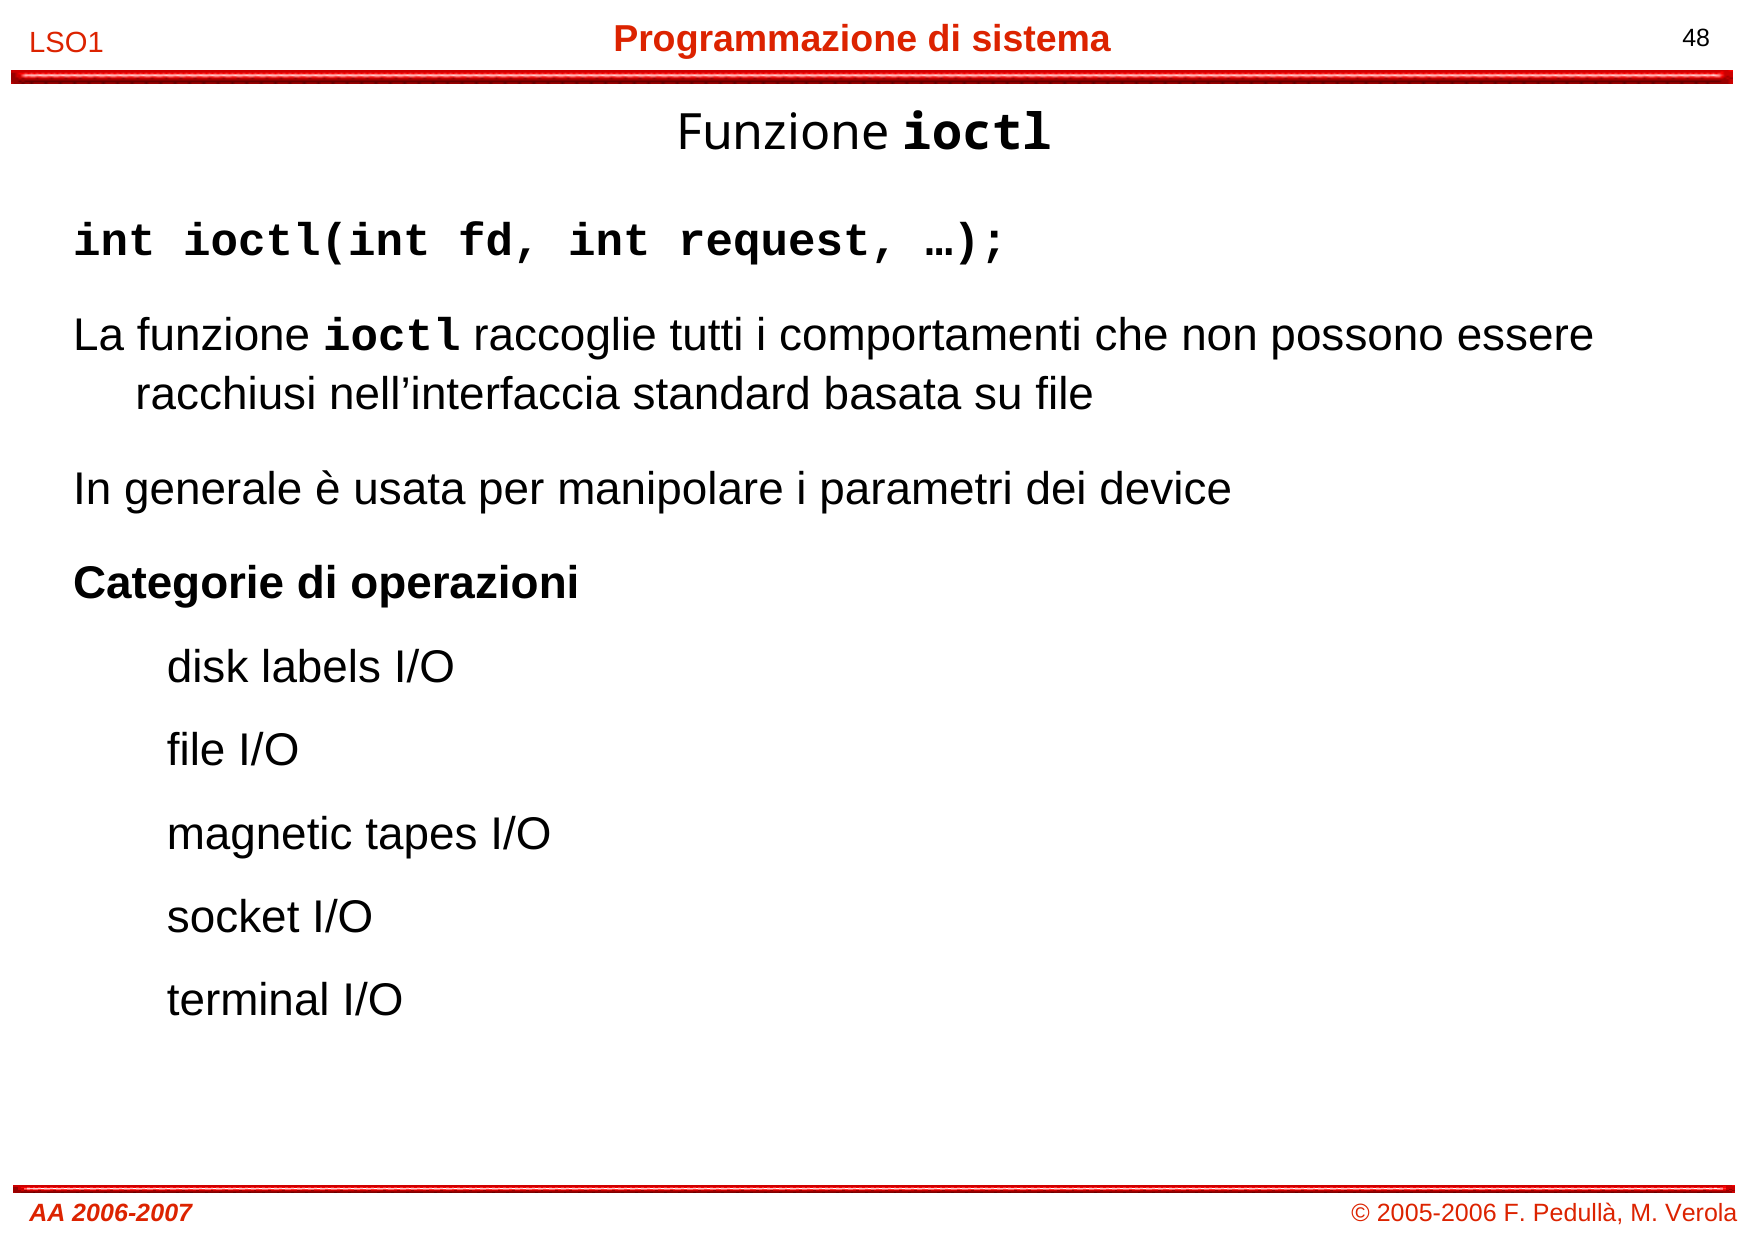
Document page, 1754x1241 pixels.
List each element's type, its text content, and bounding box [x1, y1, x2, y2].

title Funzione ioctl [644, 84, 1085, 180]
list int ioctl(int fd, int request, …); La funzione ioctl raccoglie tutti i comportamenti che non possono essere racchiusi nell’interfaccia standard basata su file In generale è usata per manipolare i parametri dei device Categorie di operazioni disk labels I/O file I/O magnetic tapes I/O socket I/O terminal I/O [58, 206, 1696, 1034]
picture [13, 1185, 1735, 1193]
picture [11, 70, 1733, 84]
